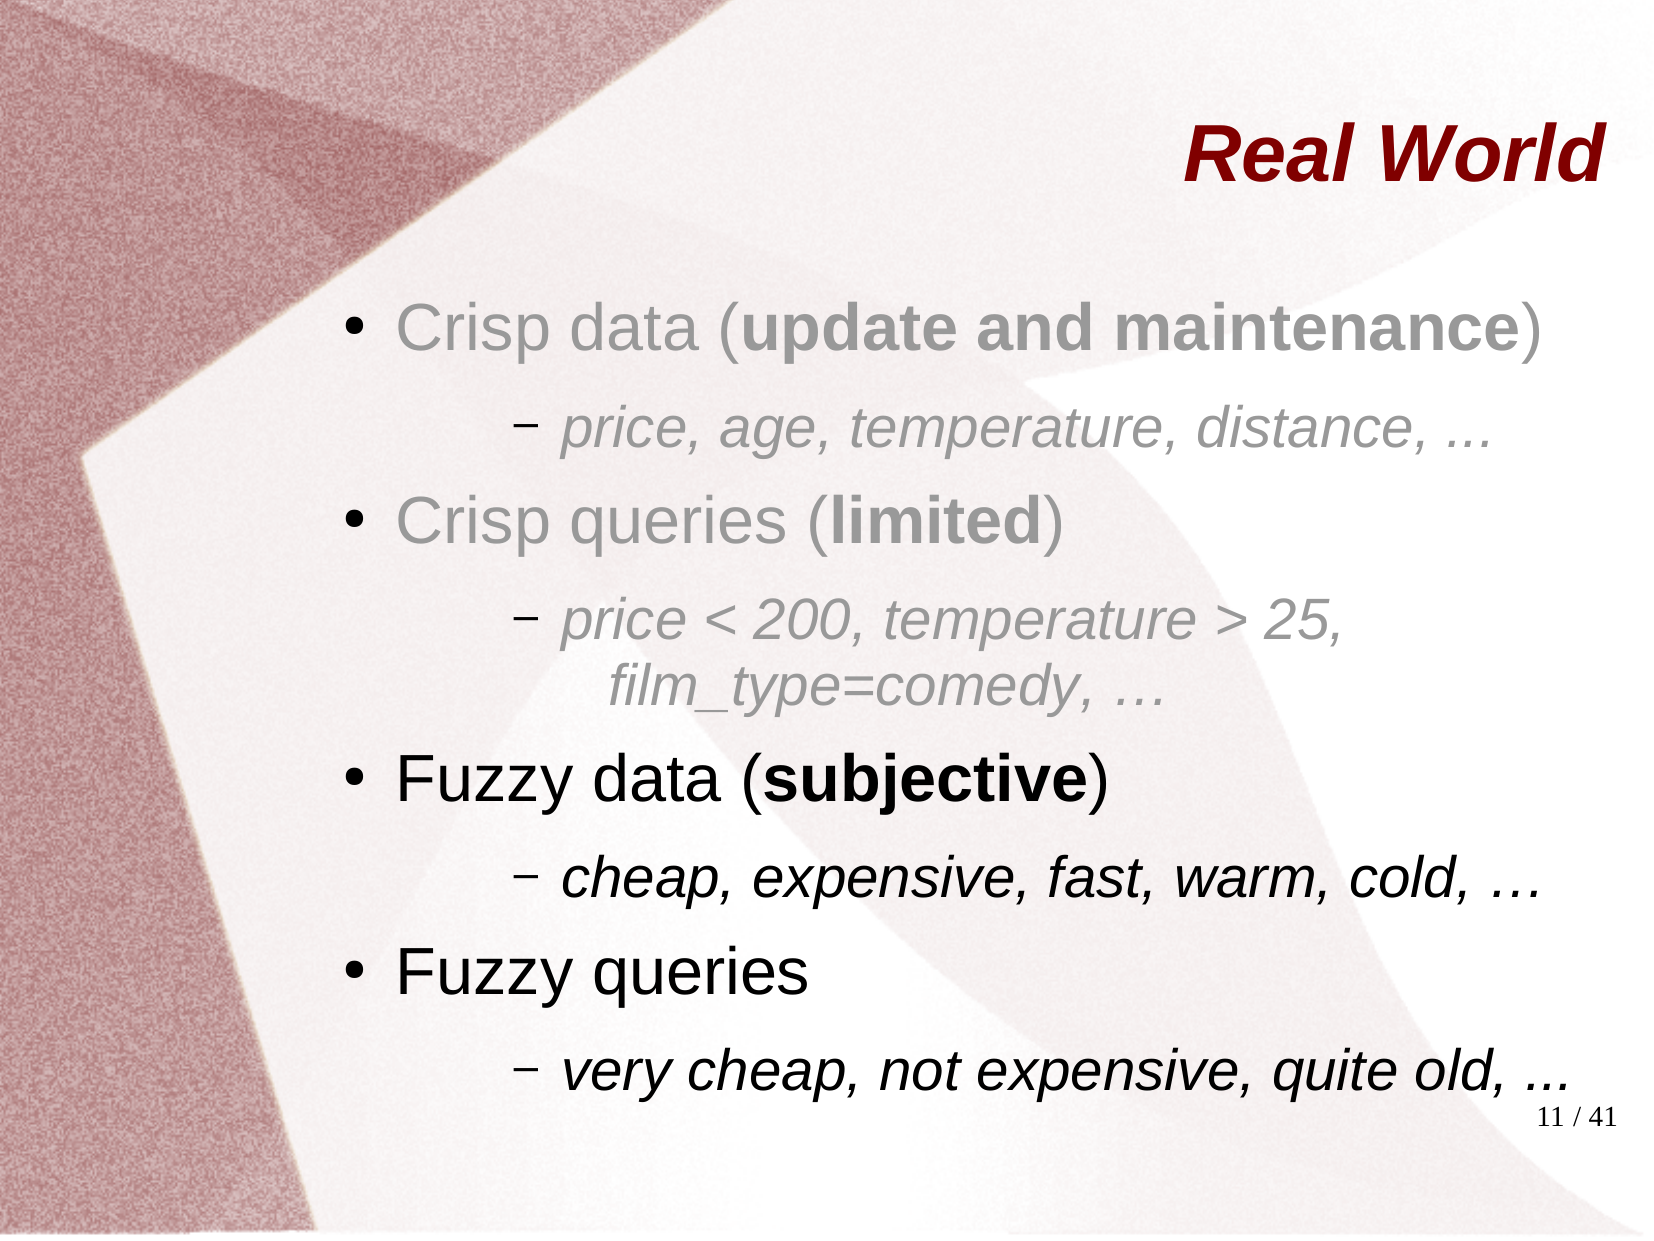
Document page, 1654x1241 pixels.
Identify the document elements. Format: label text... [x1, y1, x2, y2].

picture [0, 0, 1654, 1241]
title Real World [596, 49, 1607, 257]
list Crisp data (update and maintenance) price, age, temperature, distance, ... Crisp queries (limited) price < 200, temperature > 25, film_type=comedy, … Fuzzy data (subjective) cheap, expensive, fast, warm, cold, … Fuzzy queries very cheap, not expensive, quite old, ... [324, 290, 1601, 1202]
